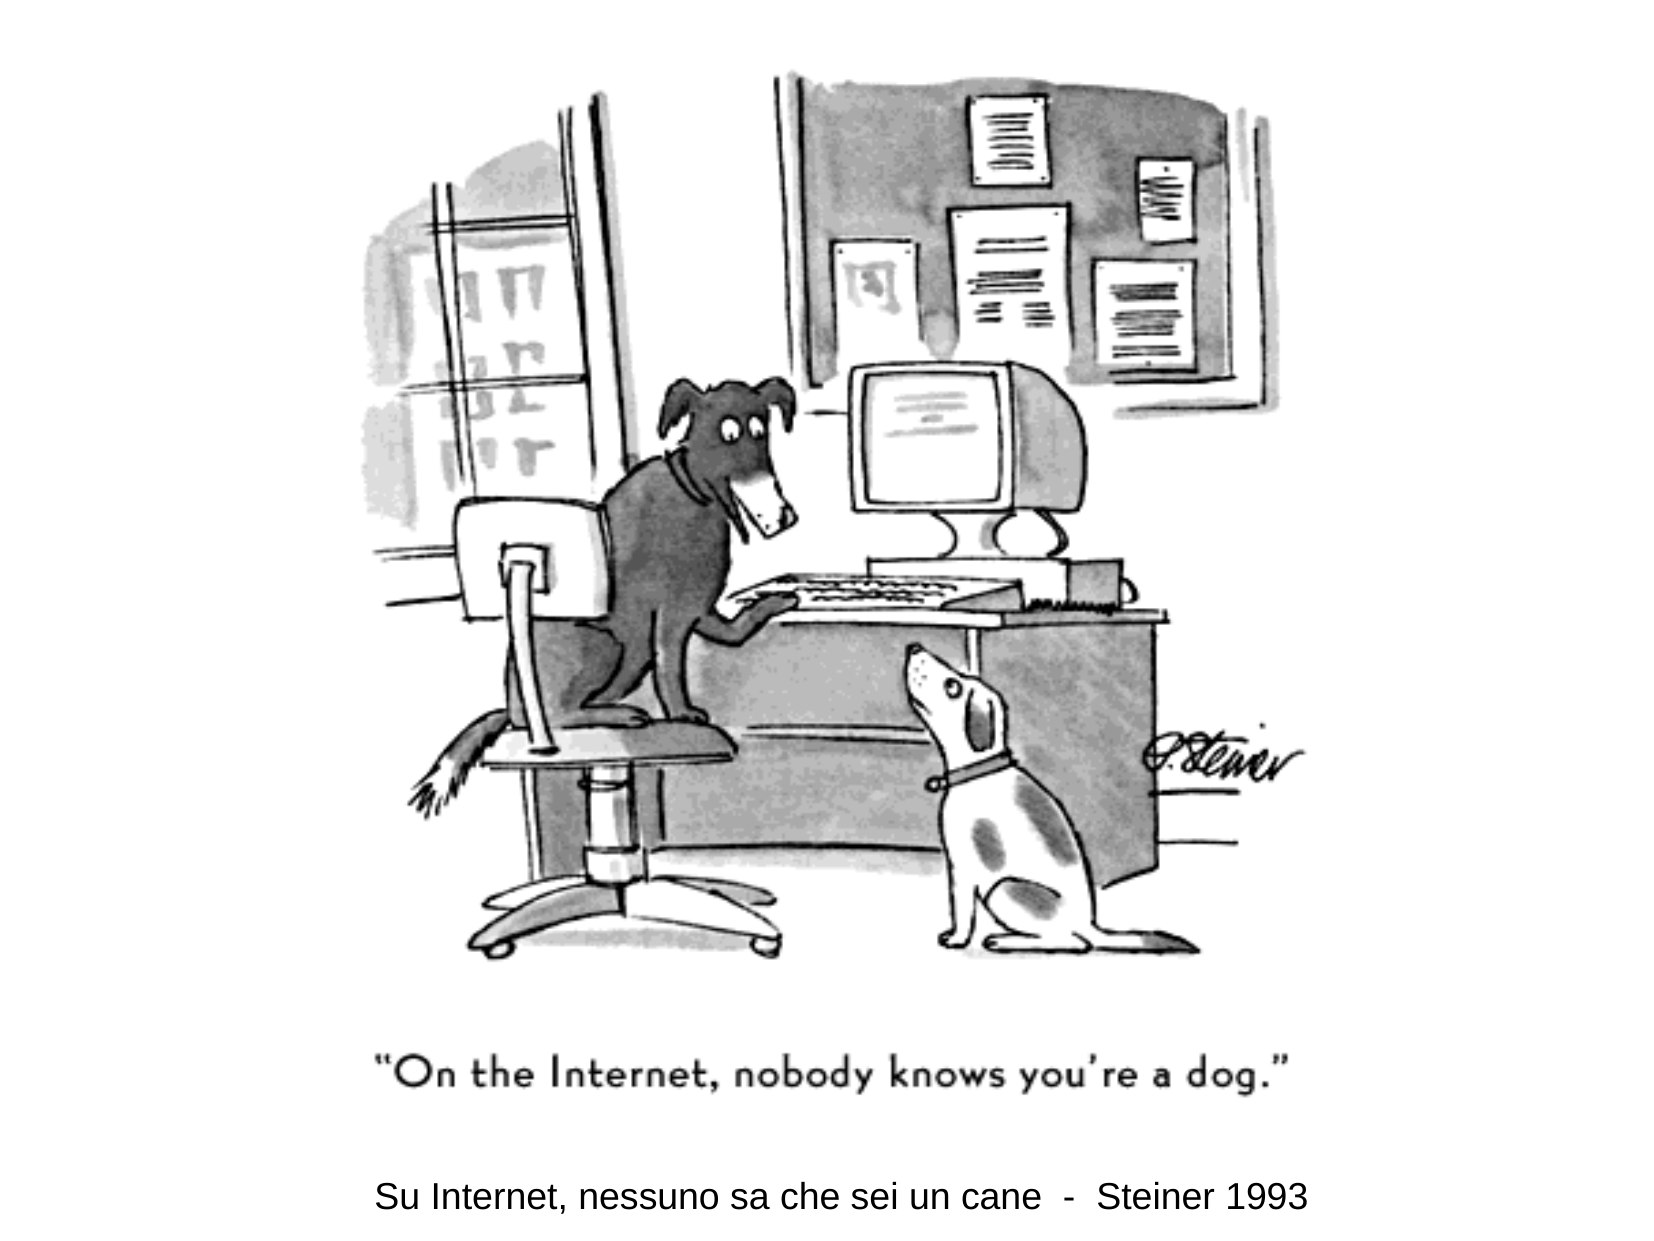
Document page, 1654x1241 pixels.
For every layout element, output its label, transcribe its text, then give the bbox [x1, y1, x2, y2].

picture [305, 32, 1362, 1136]
text_box Su Internet, nessuno sa che sei un cane - Steiner 1993 [359, 1168, 1324, 1226]
